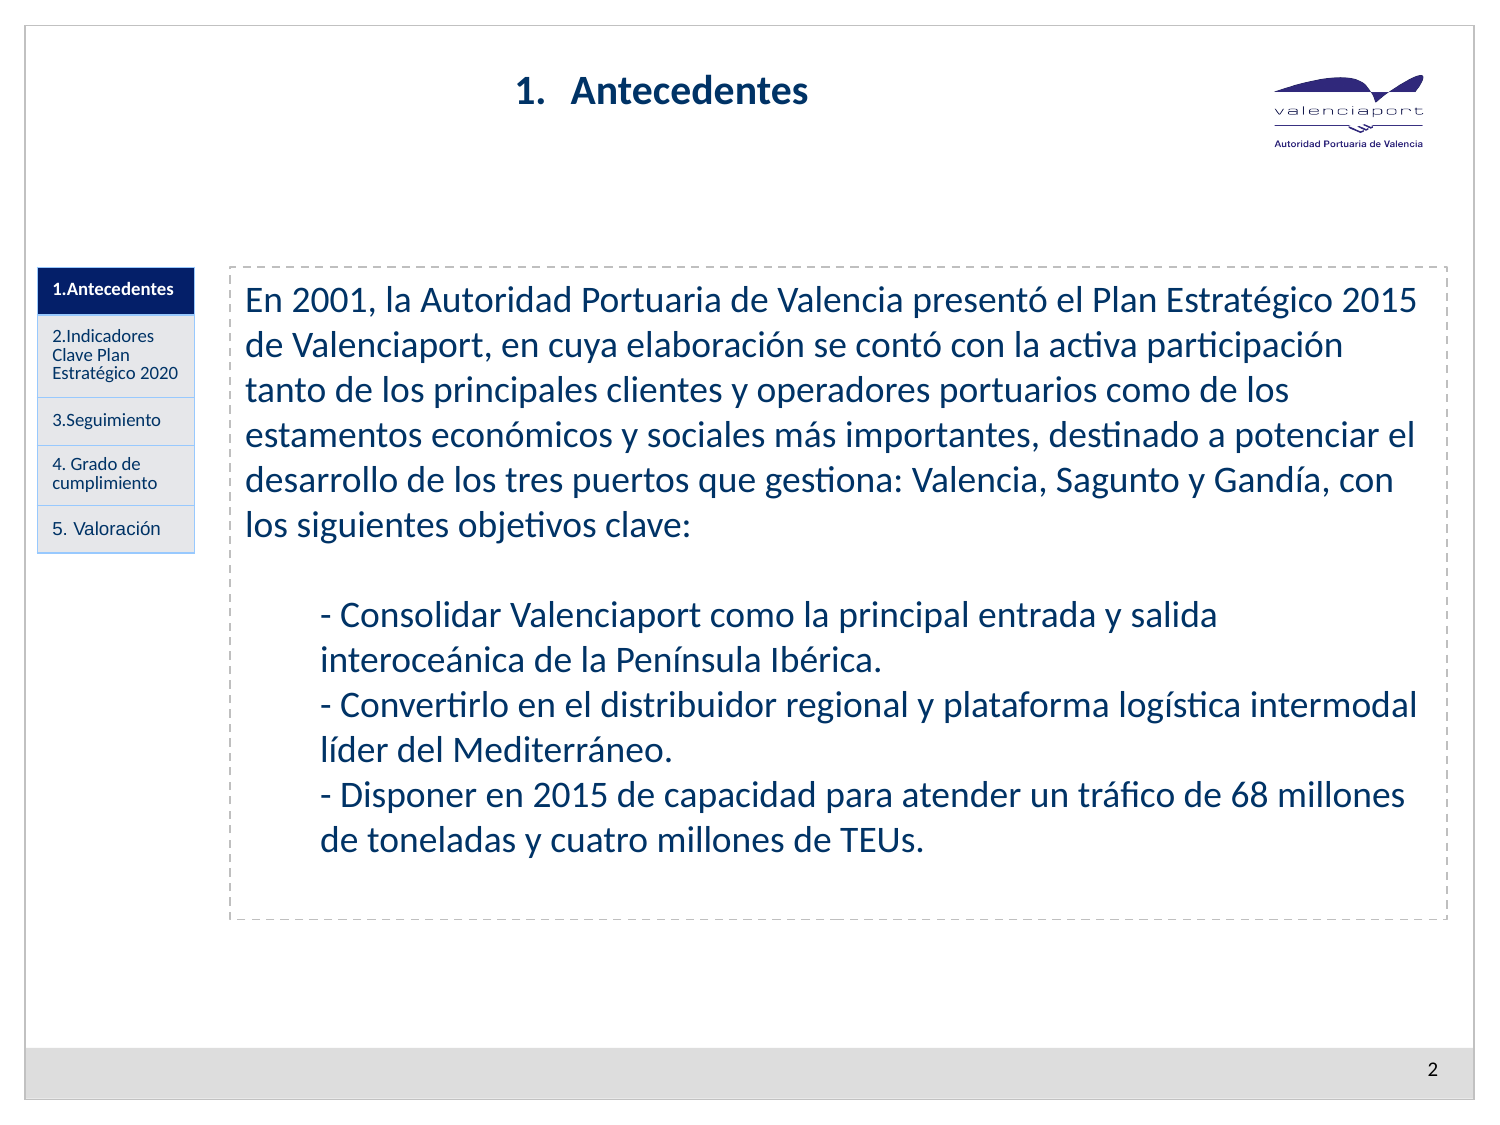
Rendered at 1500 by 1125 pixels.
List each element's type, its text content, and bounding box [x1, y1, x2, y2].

table_cell Indicadores Clave Plan Estratégico 2020 [38, 316, 194, 397]
table_cell Seguimiento [38, 398, 194, 445]
table_cell 5. Valoración [38, 506, 194, 552]
table_cell 4. Grado de cumplimiento [38, 446, 194, 505]
picture [1259, 67, 1447, 153]
table_header Antecedentes [38, 268, 194, 314]
text_box En 2001, la Autoridad Portuaria de Valencia presentó el Plan Estratégico 2015 de Valenciaport, en cuya elaboración se contó con la activa participación tanto de los principales clientes y operadores portuarios como de los estamentos económicos y sociales más importantes, destinado a potenciar el desarrollo de los tres puertos que gestiona: Valencia, Sagunto y Gandía, con los siguientes objetivos clave: - Consolidar Valenciaport como la principal entrada y salida interoceánica de la Península Ibérica. - Convertirlo en el distribuidor regional y plataforma logística intermodal líder del Mediterráneo. - Disponer en 2015 de capacidad para atender un tráfico de 68 millones de toneladas y cuatro millones de TEUs. [230, 267, 1447, 920]
title Antecedentes [41, 42, 1282, 123]
slide_number <number> [1395, 1035, 1471, 1108]
